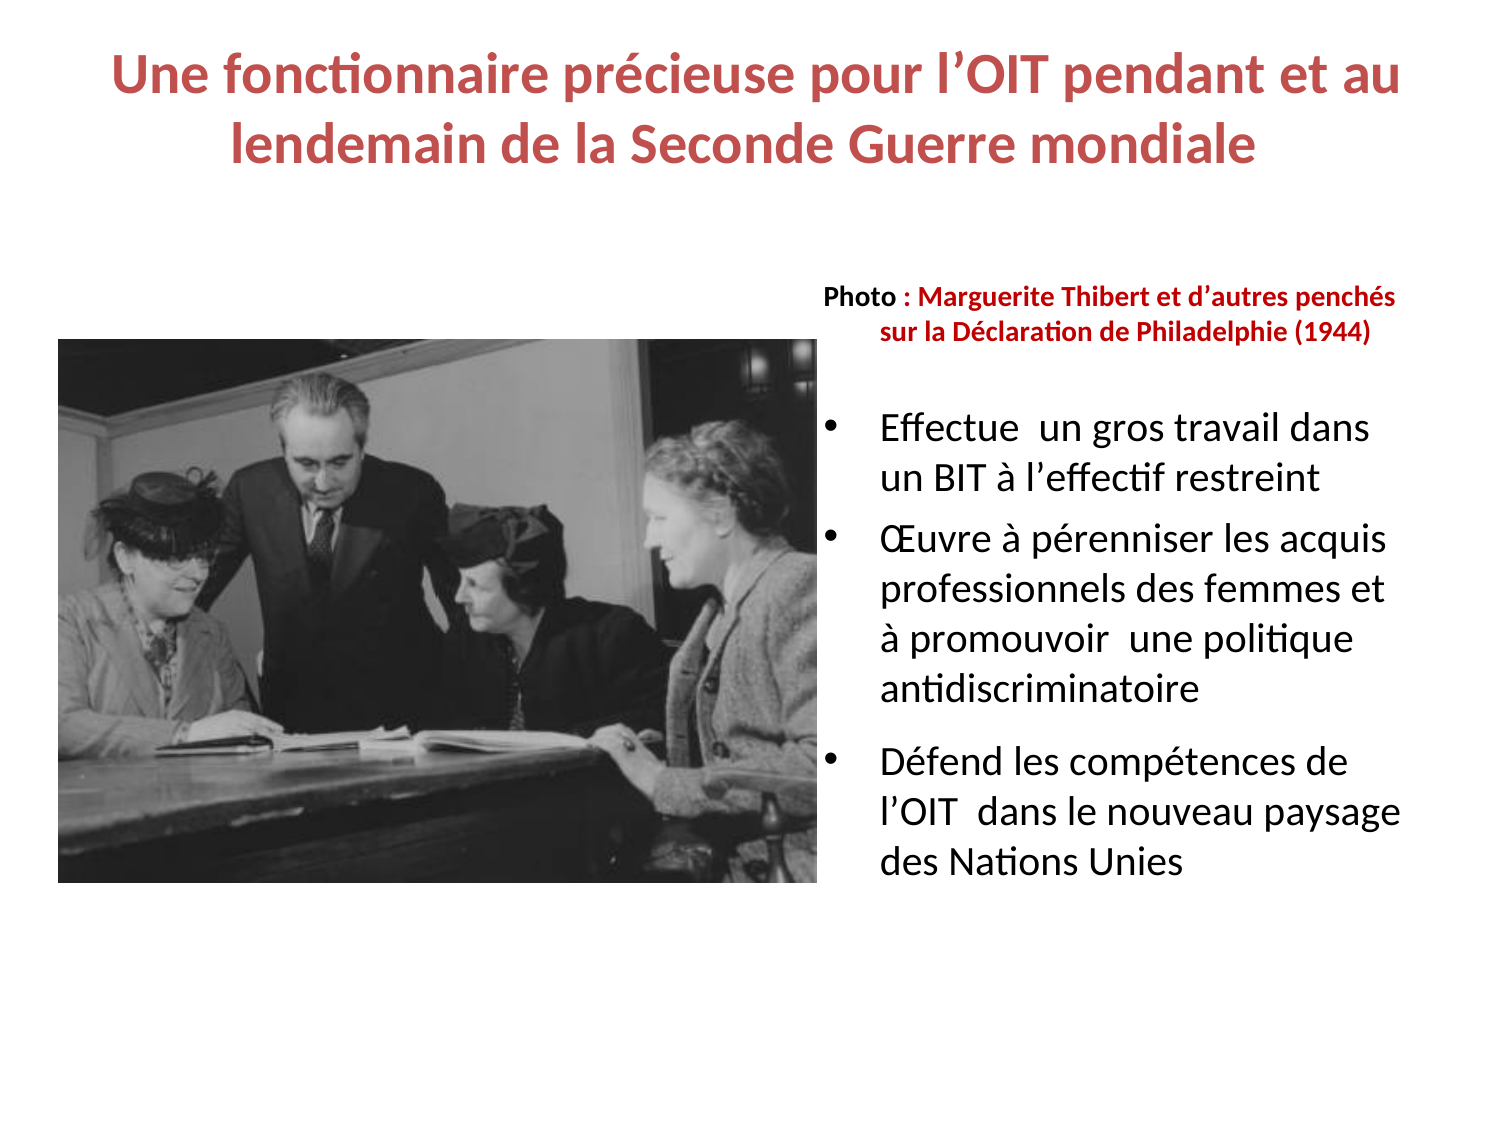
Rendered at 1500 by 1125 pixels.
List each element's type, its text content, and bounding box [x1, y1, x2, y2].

picture [58, 339, 817, 883]
title Une fonctionnaire précieuse pour l’OIT pendant et au lendemain de la Seconde Guerre mondiale [82, 128, 1433, 211]
list Photo : Marguerite Thibert et d’autres penchés sur la Déclaration de Philadelphie (1944) Effectue un gros travail dans un BIT à l’effectif restreint Œuvre à pérenniser les acquis professionnels des femmes et à promouvoir une politique antidiscriminatoire Défend les compétences de l’OIT dans le nouveau paysage des Nations Unies [808, 269, 1426, 1032]
